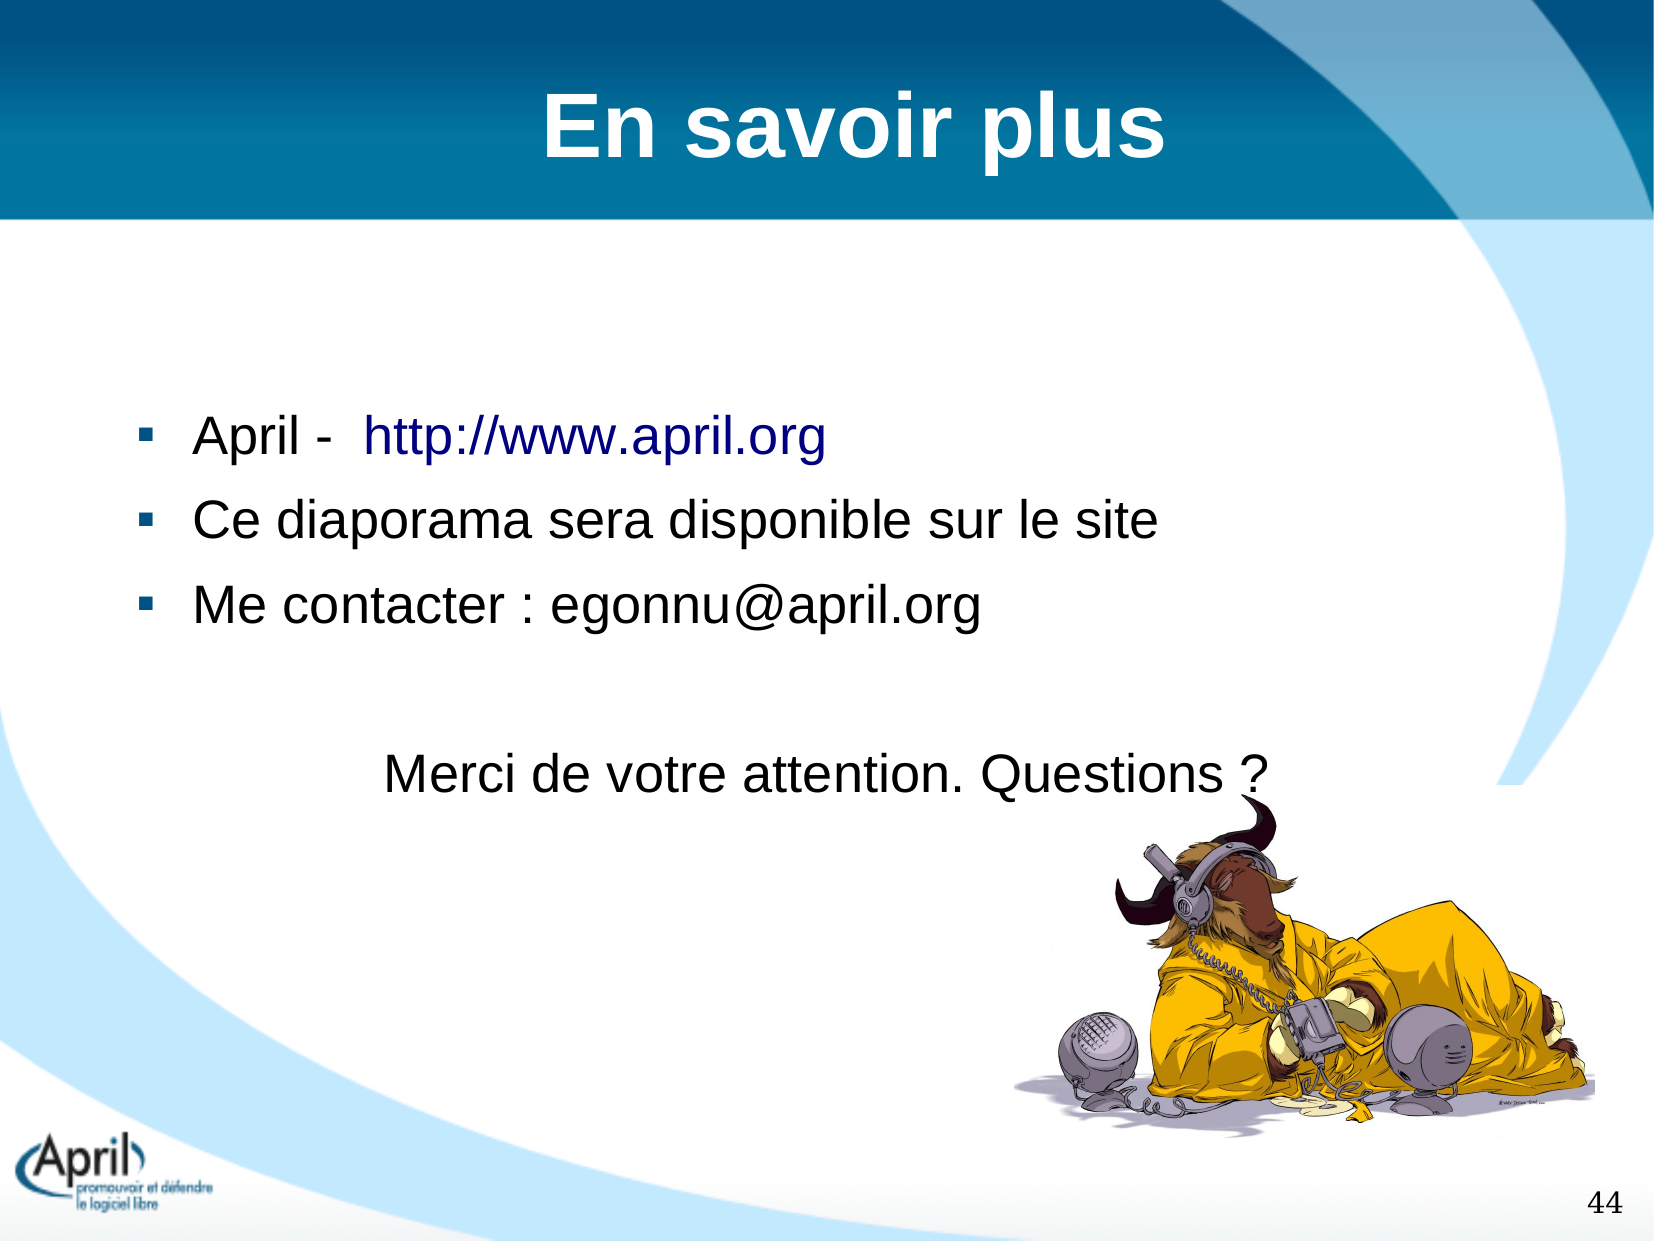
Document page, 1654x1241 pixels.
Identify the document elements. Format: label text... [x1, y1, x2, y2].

title En savoir plus [118, 22, 1531, 230]
picture [0, 0, 1654, 1241]
list April - http://www.april.org Ce diaporama sera disponible sur le site Me contacter : egonnu@april.org Merci de votre attention. Questions ? [121, 321, 1534, 1227]
